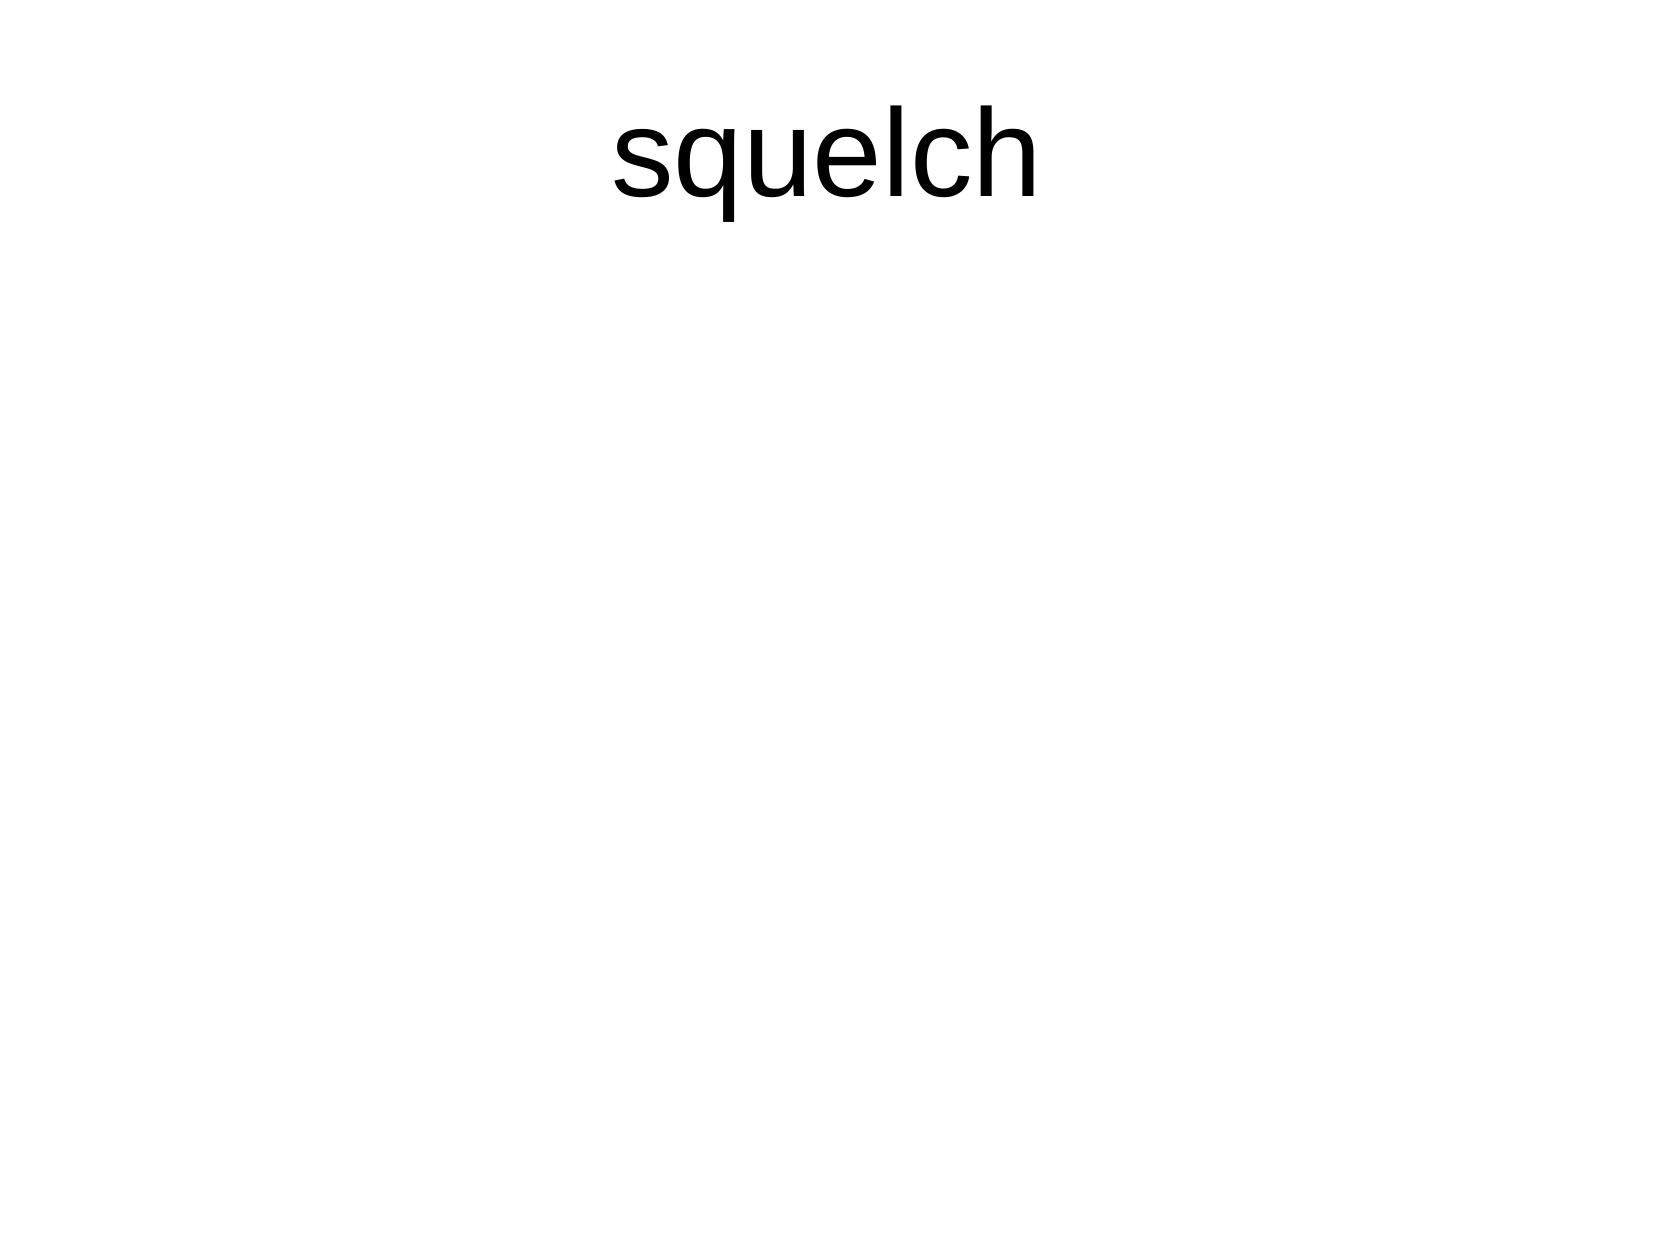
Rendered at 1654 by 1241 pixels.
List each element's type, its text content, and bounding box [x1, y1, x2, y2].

title squelch [82, 56, 1571, 250]
